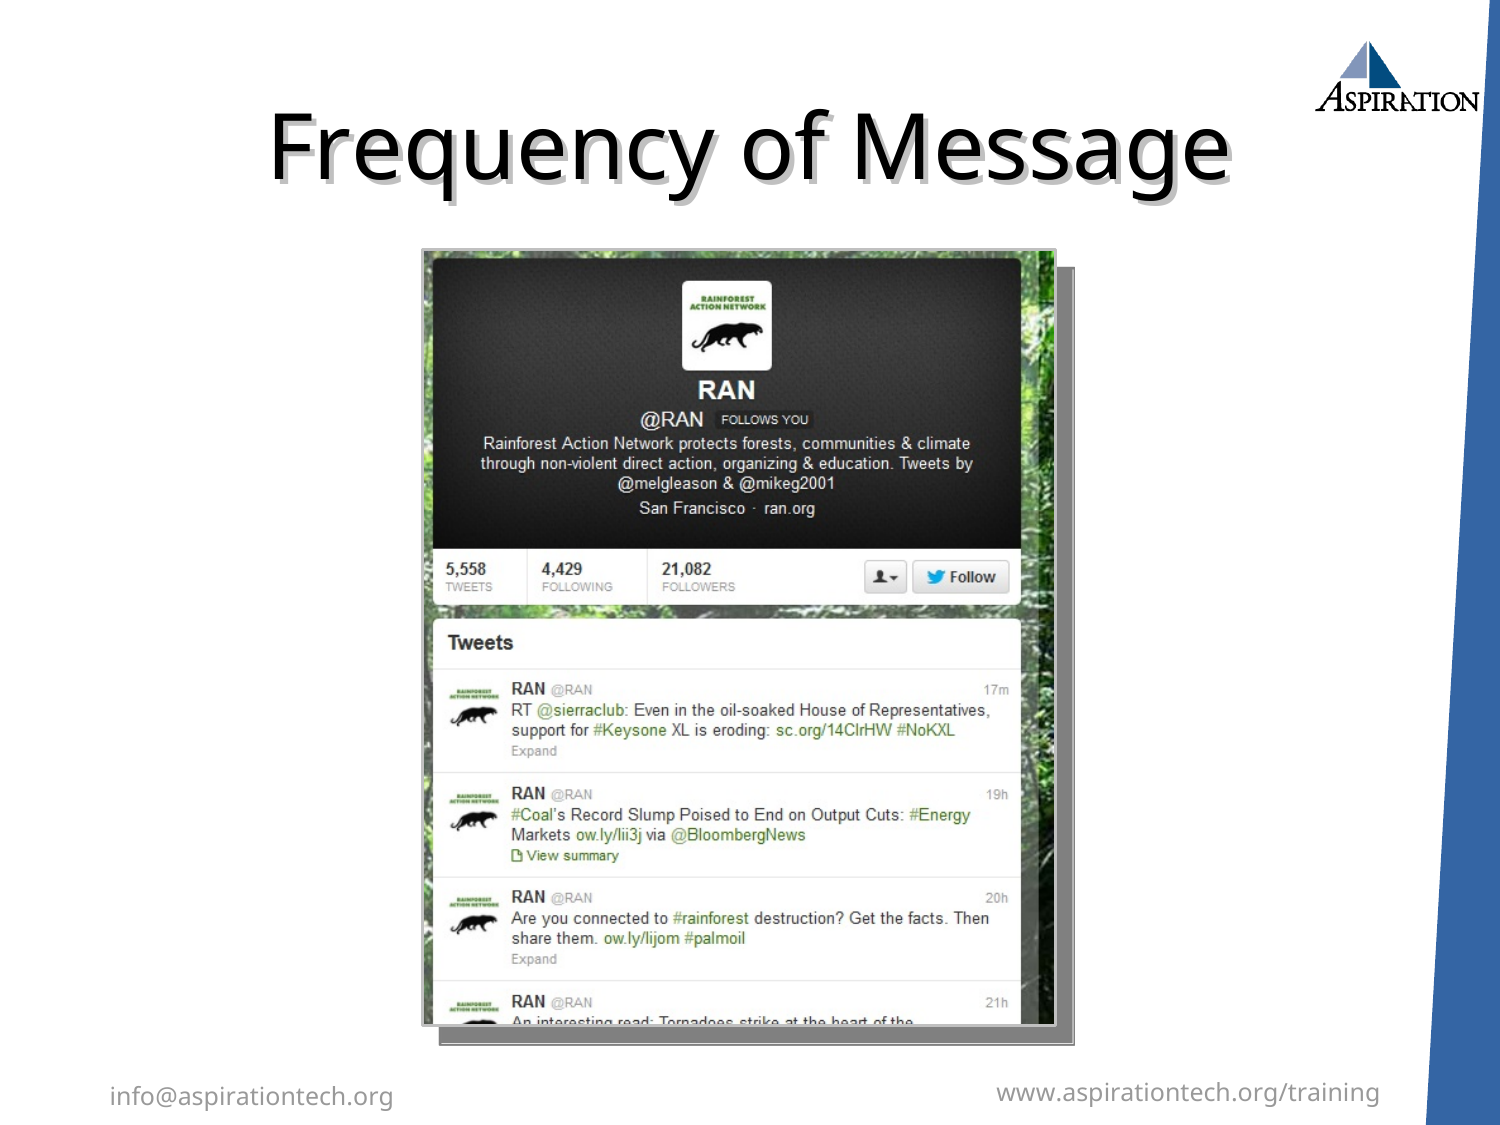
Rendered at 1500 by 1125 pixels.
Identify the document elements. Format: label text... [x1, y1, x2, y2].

picture [423, 251, 1054, 1025]
title Frequency of Message [74, 44, 1425, 233]
picture [1315, 41, 1480, 120]
